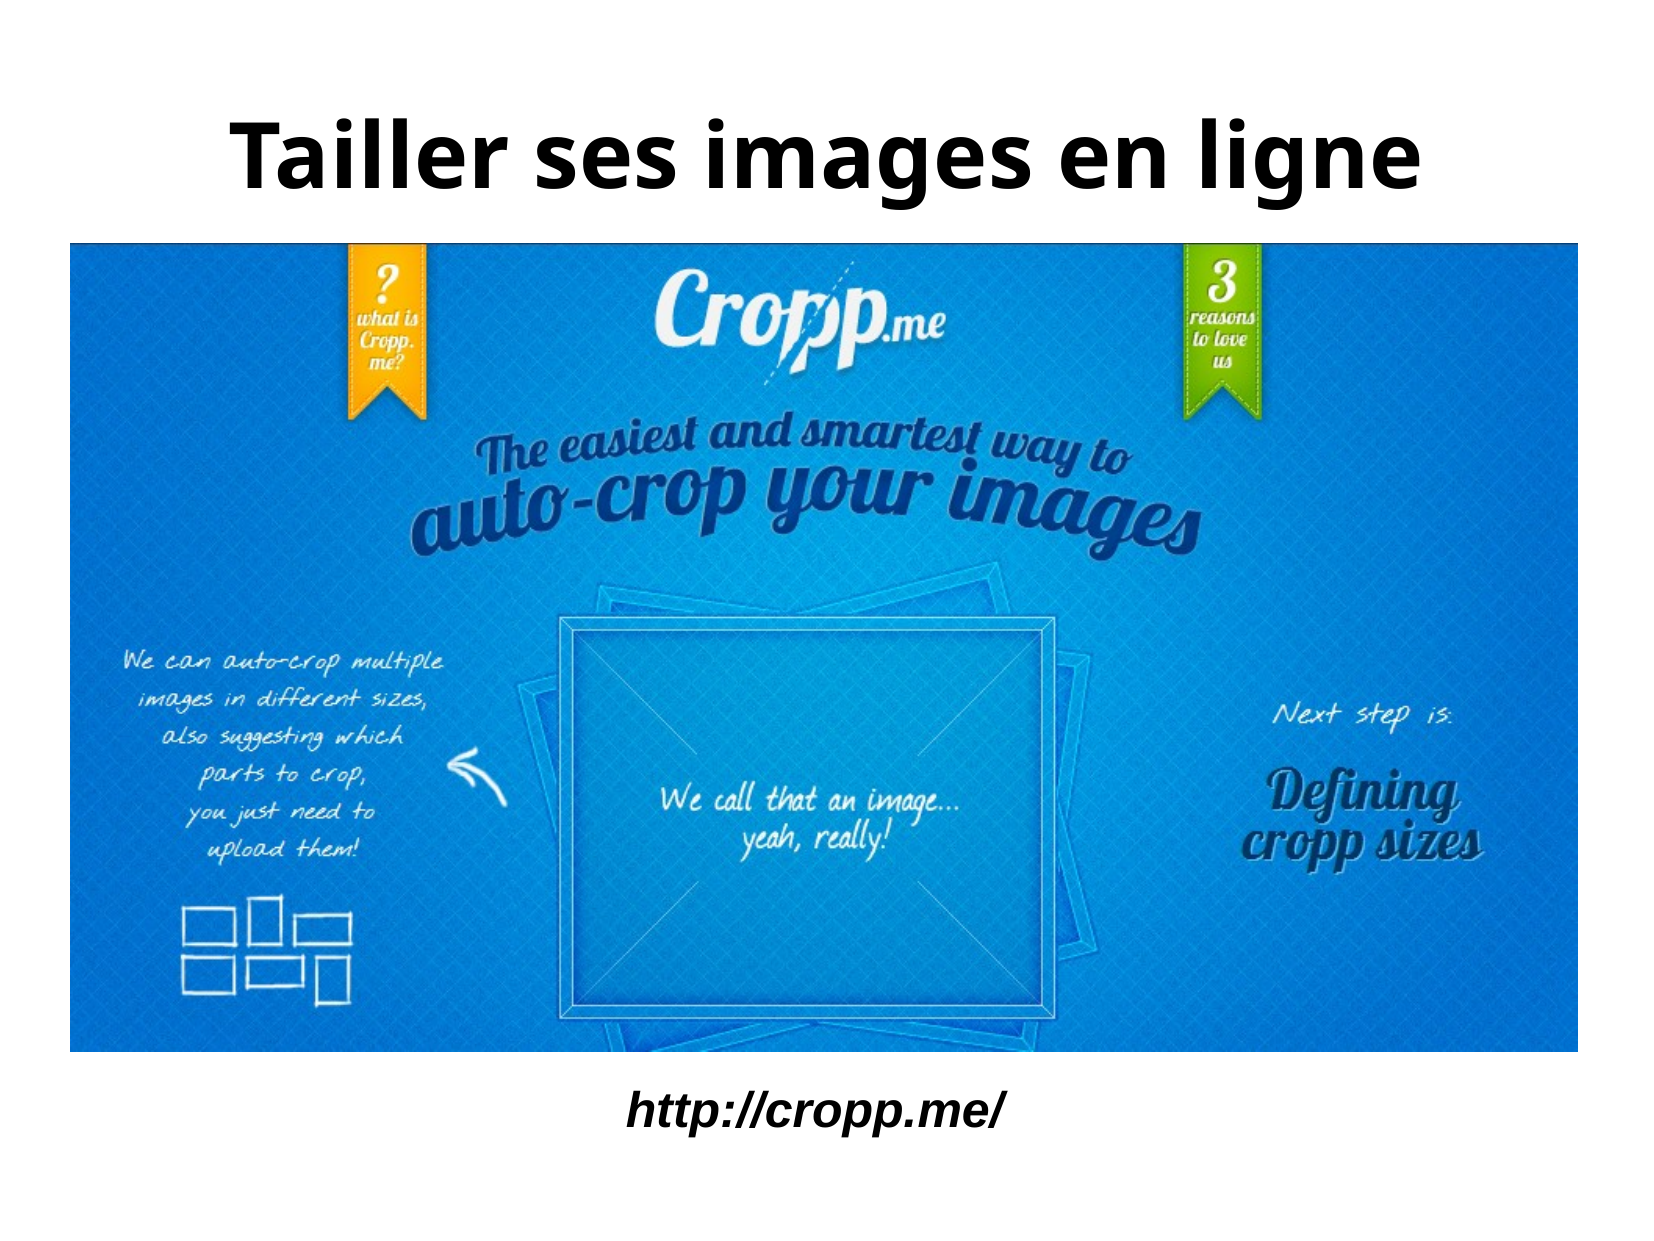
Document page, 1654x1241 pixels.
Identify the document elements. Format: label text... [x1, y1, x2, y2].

title Tailler ses images en ligne [82, 49, 1571, 243]
picture [70, 243, 1578, 1052]
text_box http://cropp.me/ [330, 1074, 1300, 1147]
